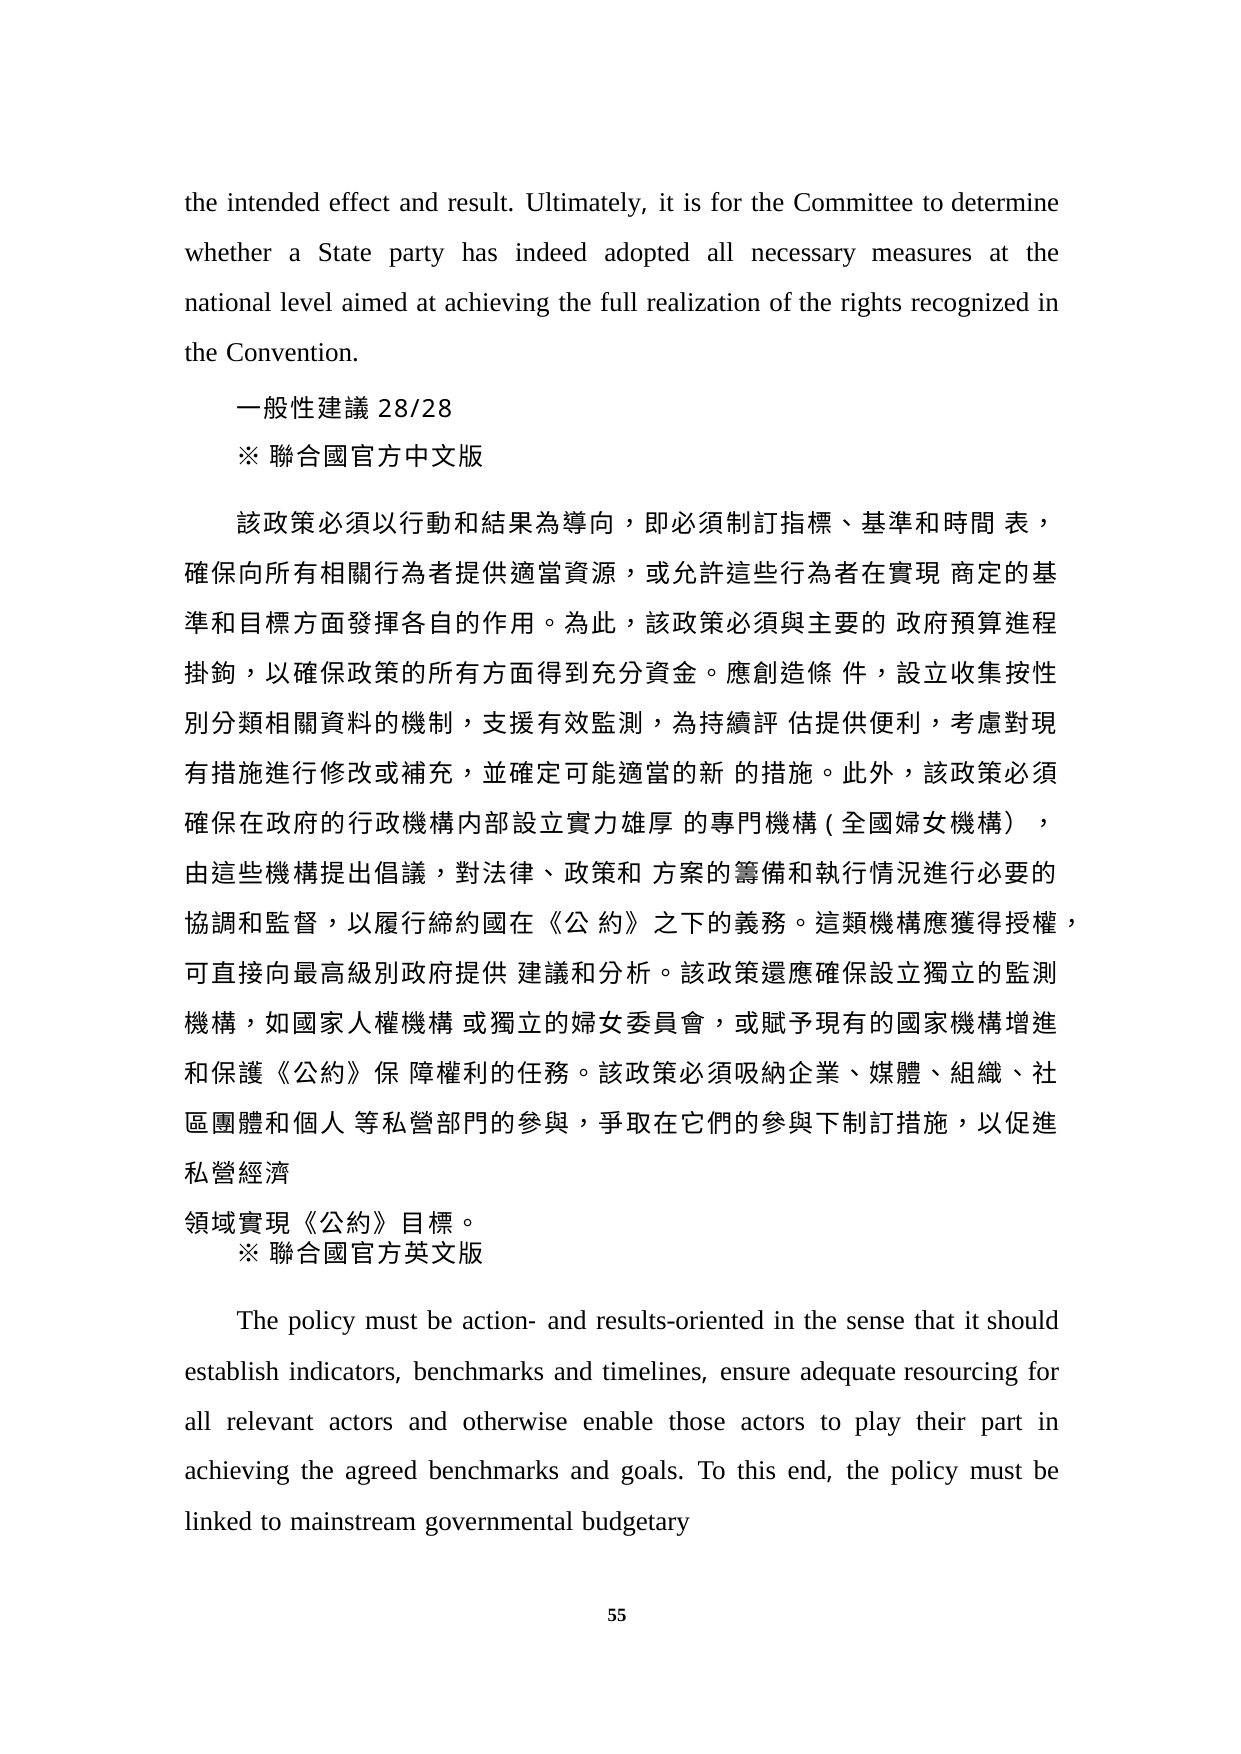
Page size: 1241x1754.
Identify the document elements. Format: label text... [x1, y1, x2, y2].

text_box 55 [607, 1603, 632, 1623]
text_box the intended effect and result. Ultimately, it is for the Committee to determine whether a State party has indeed adopted all necessary measures at the national level aimed at achieving the full realization of the rights recognized in the Convention. 一般性建議28/28 ※聯合國官方中文版 該政策必須以行動和結果為導向，即必須制訂指標、基準和時間 表，確保向所有相關行為者提供適當資源，或允許這些行為者在實現 商定的基準和目標方面發揮各自的作用。為此，該政策必須與主要的 政府預算進程掛鉤，以確保政策的所有方面得到充分資金。應創造條 件，設立收集按性別分類相關資料的機制，支援有效監測，為持續評 估提供便利，考慮對現有措施進行修改或補充，並確定可能適當的新 的措施。此外，該政策必須確保在政府的行政機構内部設立實力雄厚 的專門機構(全國婦女機構），由這些機構提出倡議，對法律、政策和 方案的籌備和執行情況進行必要的協調和監督，以履行締約國在《公 約》之下的義務。這類機構應獲得授權，可直接向最高級別政府提供 建議和分析。該政策還應確保設立獨立的監測機構，如國家人權機構 或獨立的婦女委員會，或賦予現有的國家機構增進和保護《公約》保 障權利的任務。該政策必須吸納企業、媒體、組織、社區團體和個人 等私營部門的參與，爭取在它們的參與下制訂措施，以促進私營經濟 領域實現《公約》目標。 ※聯合國官方英文版 The policy must be action- and results-oriented in the sense that it should establish indicators, benchmarks and timelines, ensure adequate resourcing for all relevant actors and otherwise enable those actors to play their part in achieving the agreed benchmarks and goals. To this end, the policy must be linked to mainstream governmental budgetary [184, 166, 1059, 1549]
